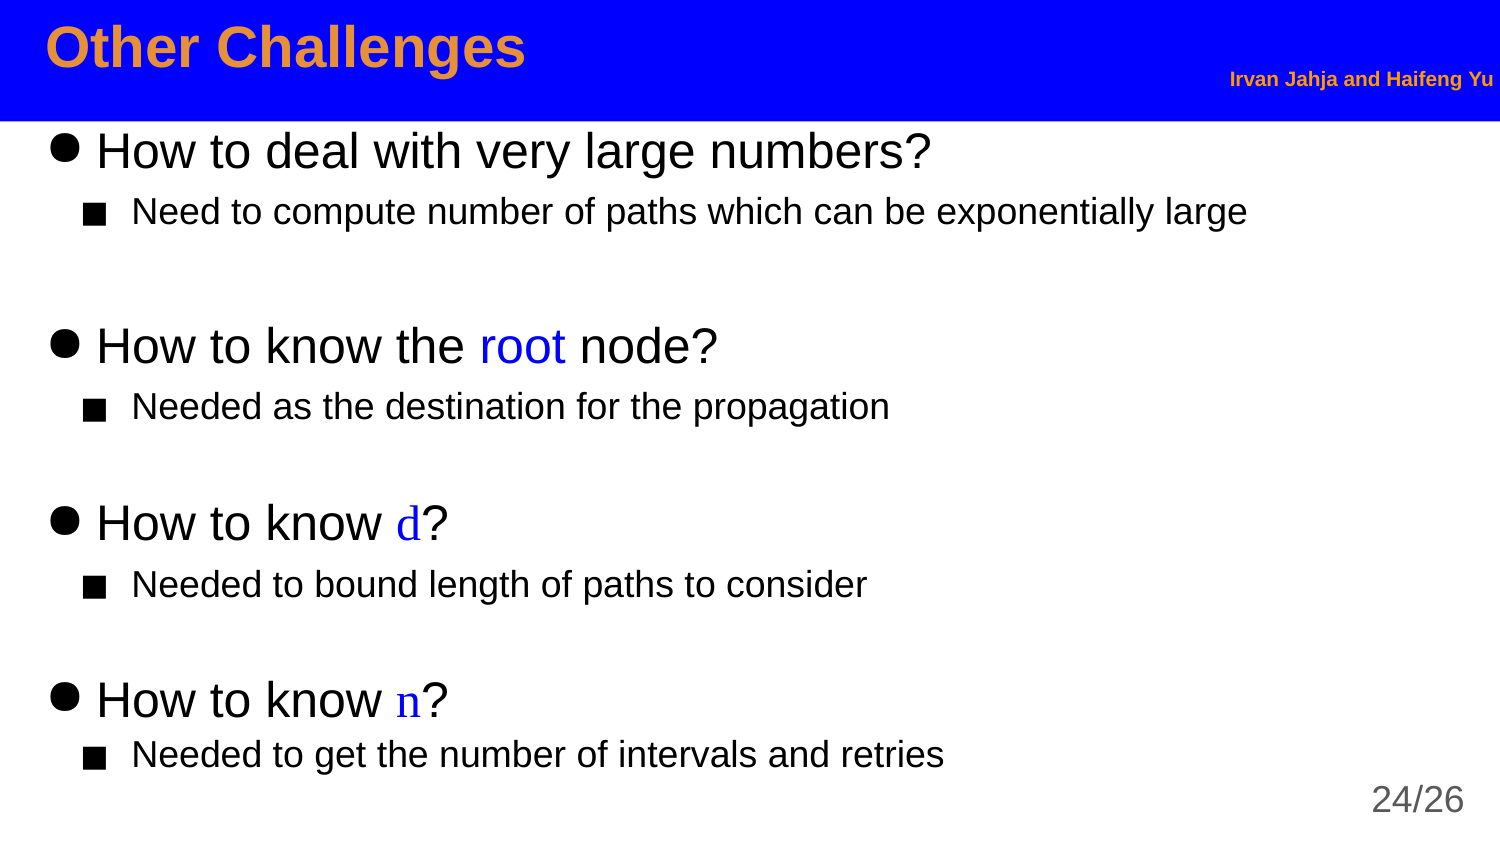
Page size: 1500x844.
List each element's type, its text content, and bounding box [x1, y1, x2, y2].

title Other Challenges [45, 0, 1443, 94]
list How to deal with very large numbers? Need to compute number of paths which can be exponentially large How to know the root node? Needed as the destination for the propagation How to know d? Needed to bound length of paths to consider How to know n? Needed to get the number of intervals and retries [45, 114, 1443, 766]
